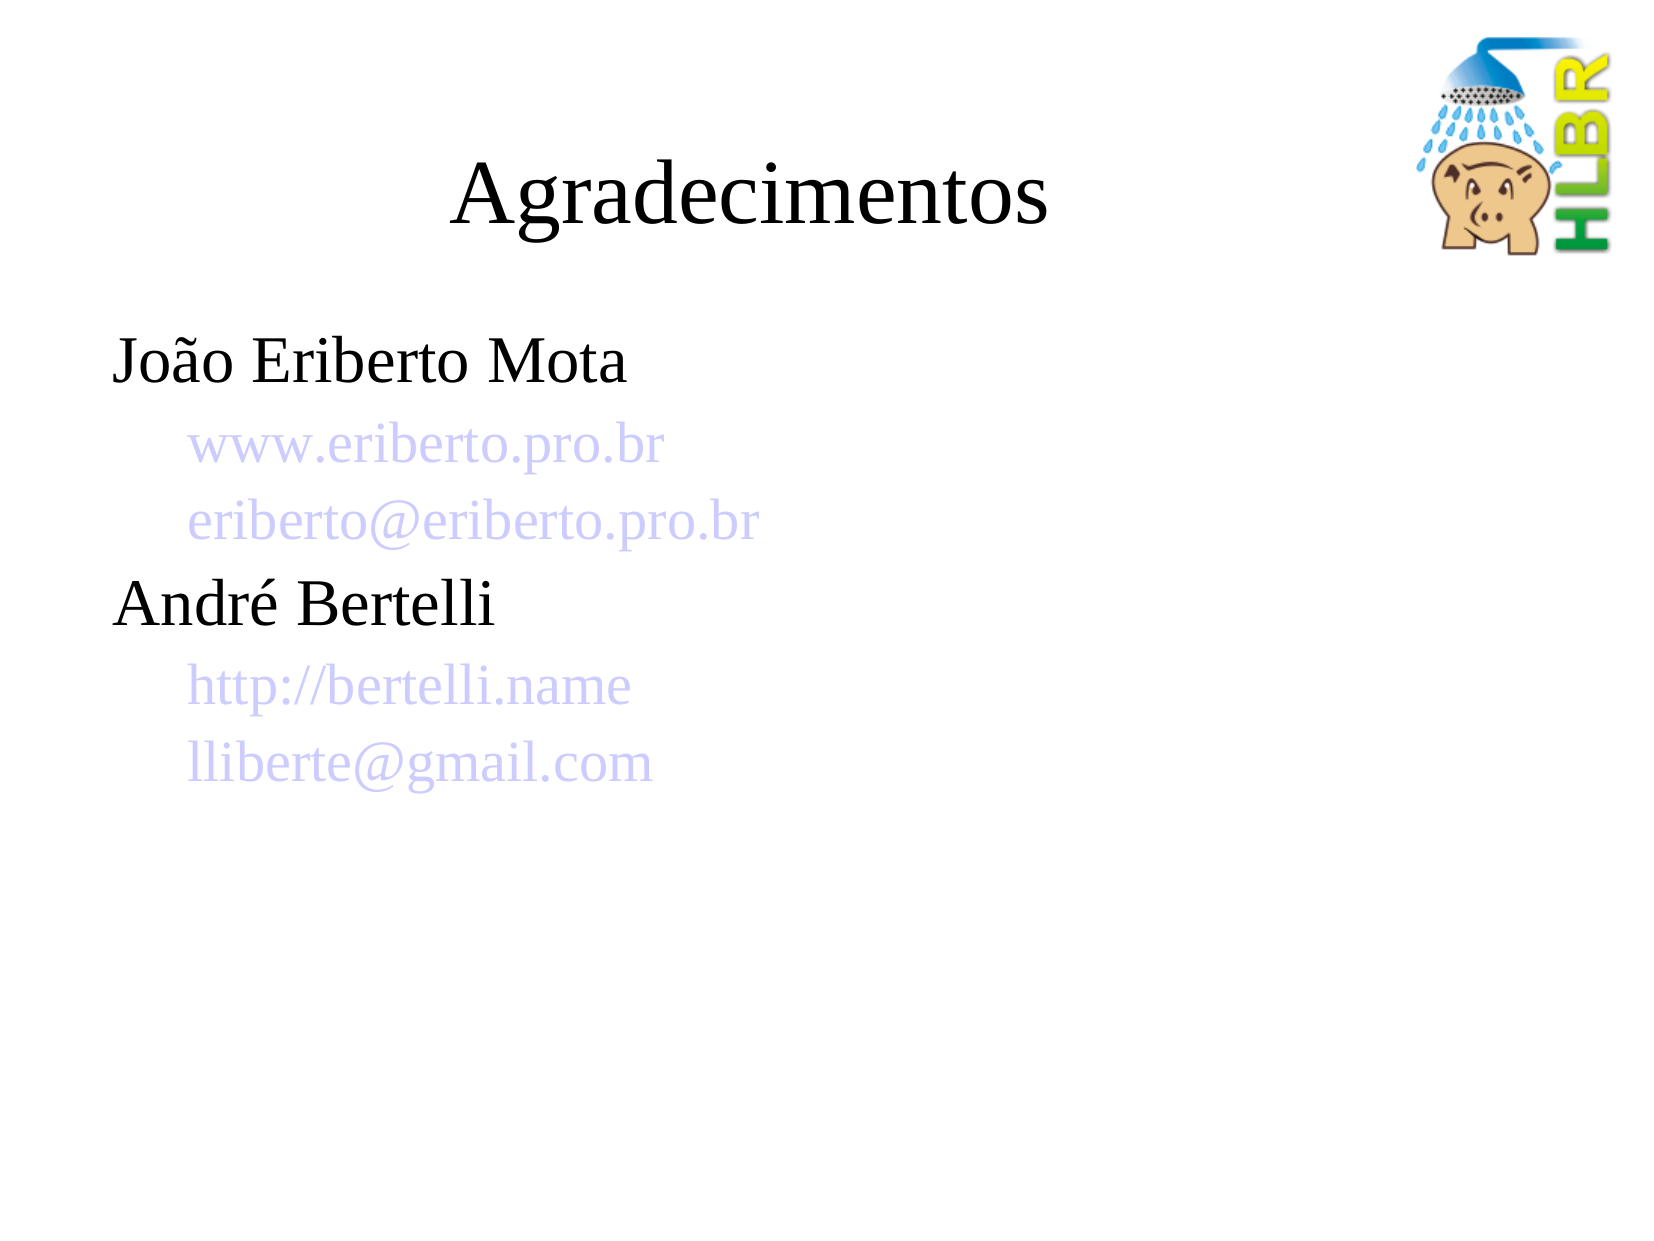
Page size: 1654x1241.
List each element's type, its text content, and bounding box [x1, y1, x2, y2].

picture [1416, 37, 1612, 260]
title Agradecimentos [112, 76, 1388, 312]
list João Eriberto Mota www.eriberto.pro.br eriberto@eriberto.pro.br André Bertelli http://bertelli.name lliberte@gmail.com [112, 324, 1388, 1020]
